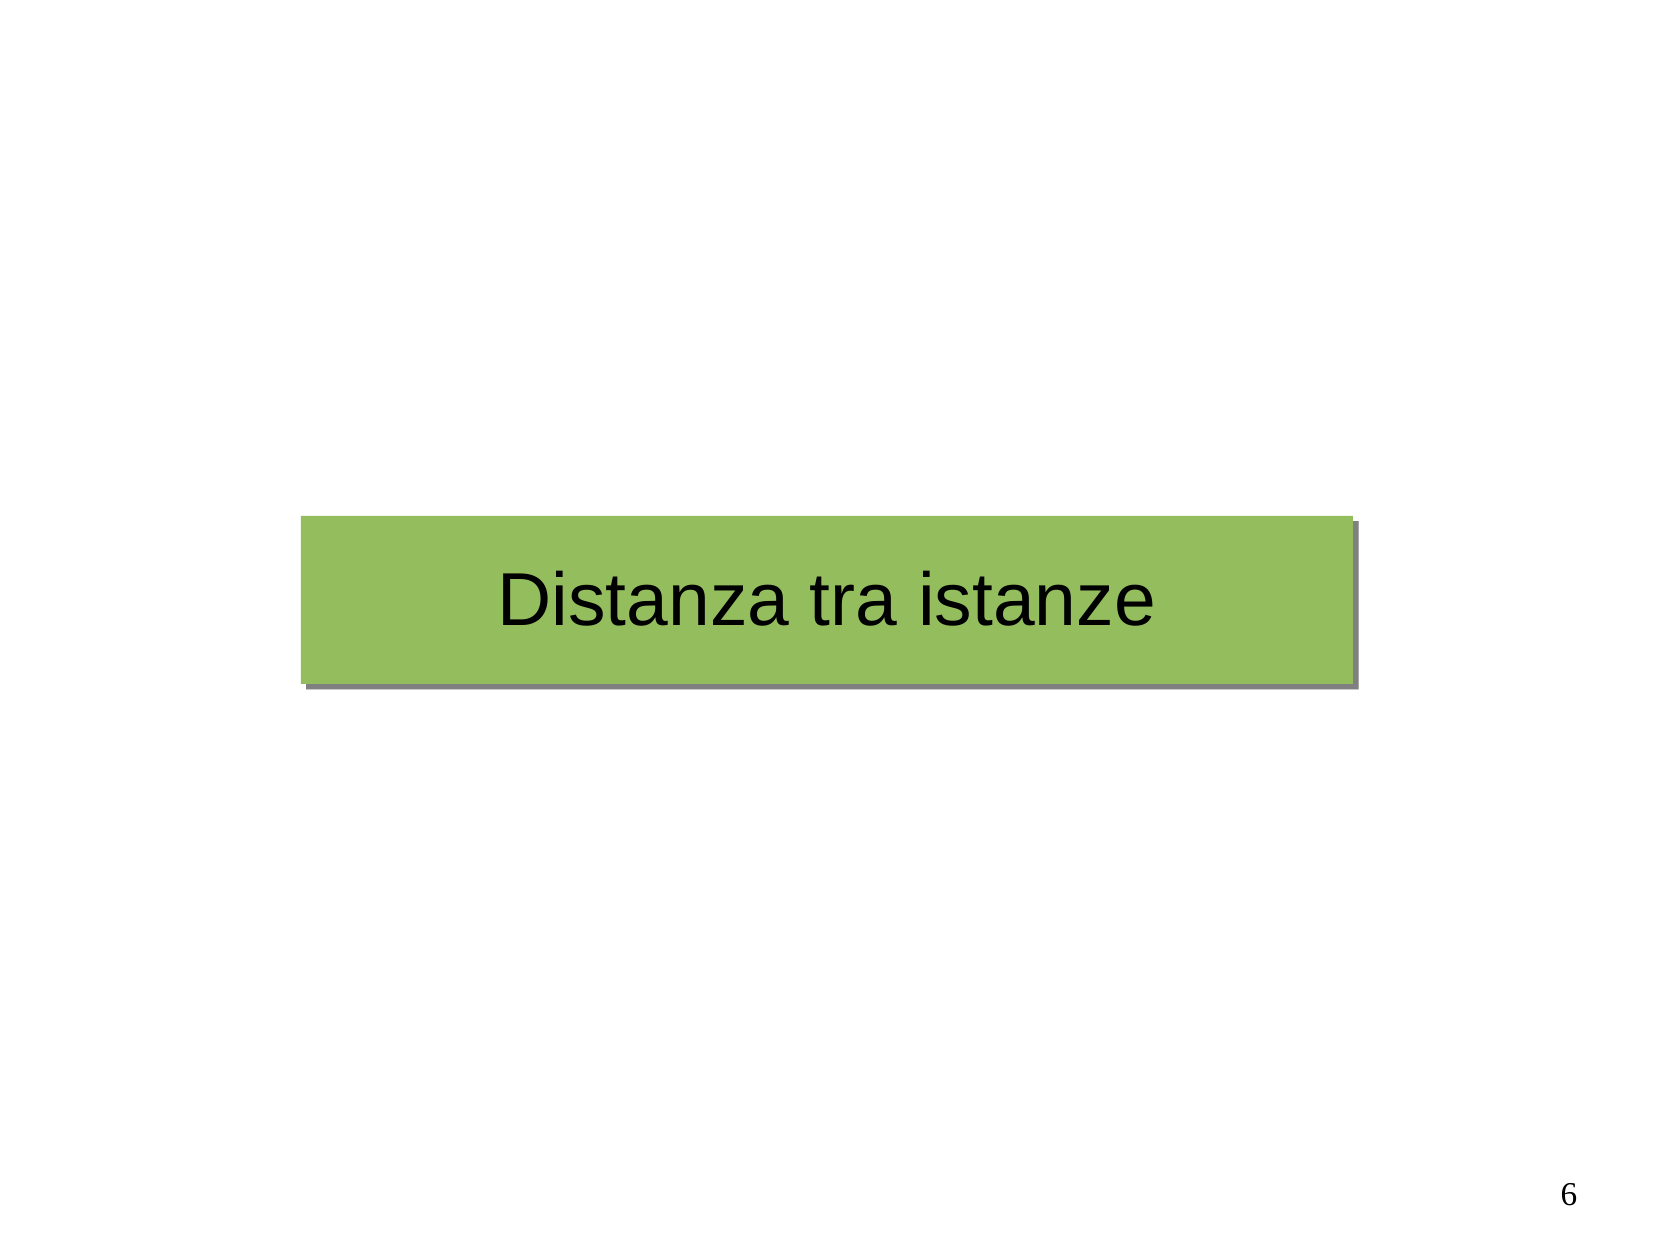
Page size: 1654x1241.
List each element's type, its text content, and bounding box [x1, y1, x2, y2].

text_box Distanza tra istanze [300, 515, 1353, 684]
